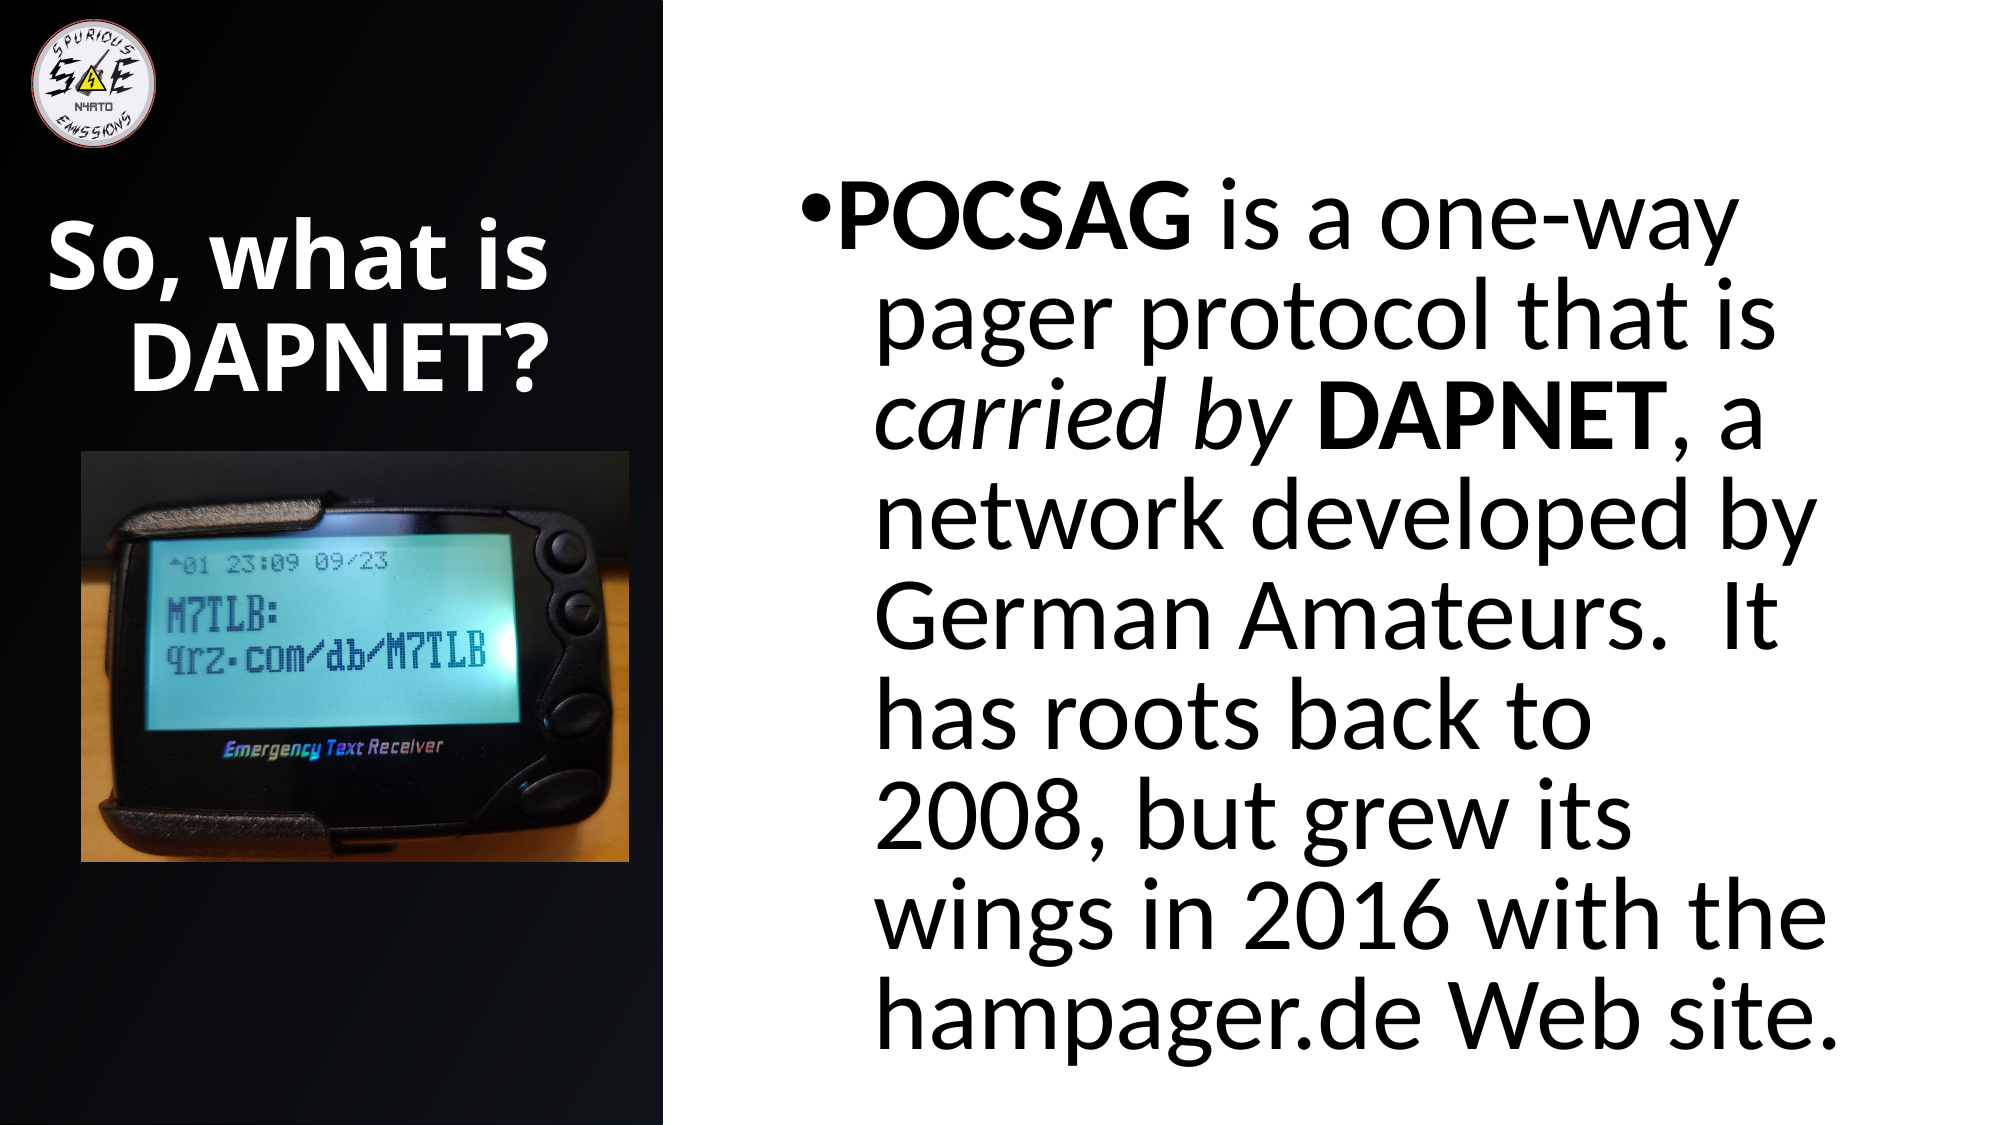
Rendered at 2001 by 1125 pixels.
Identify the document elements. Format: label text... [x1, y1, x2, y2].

picture [31, 19, 156, 148]
picture [81, 451, 629, 862]
title So, what is DAPNET? [31, 146, 602, 420]
text_box [0, 0, 2000, 1125]
list POCSAG is a one-way pager protocol that is carried by DAPNET, a network developed by German Amateurs. It has roots back to 2008, but grew its wings in 2016 with the hampager.de Web site. [783, 161, 1859, 1107]
